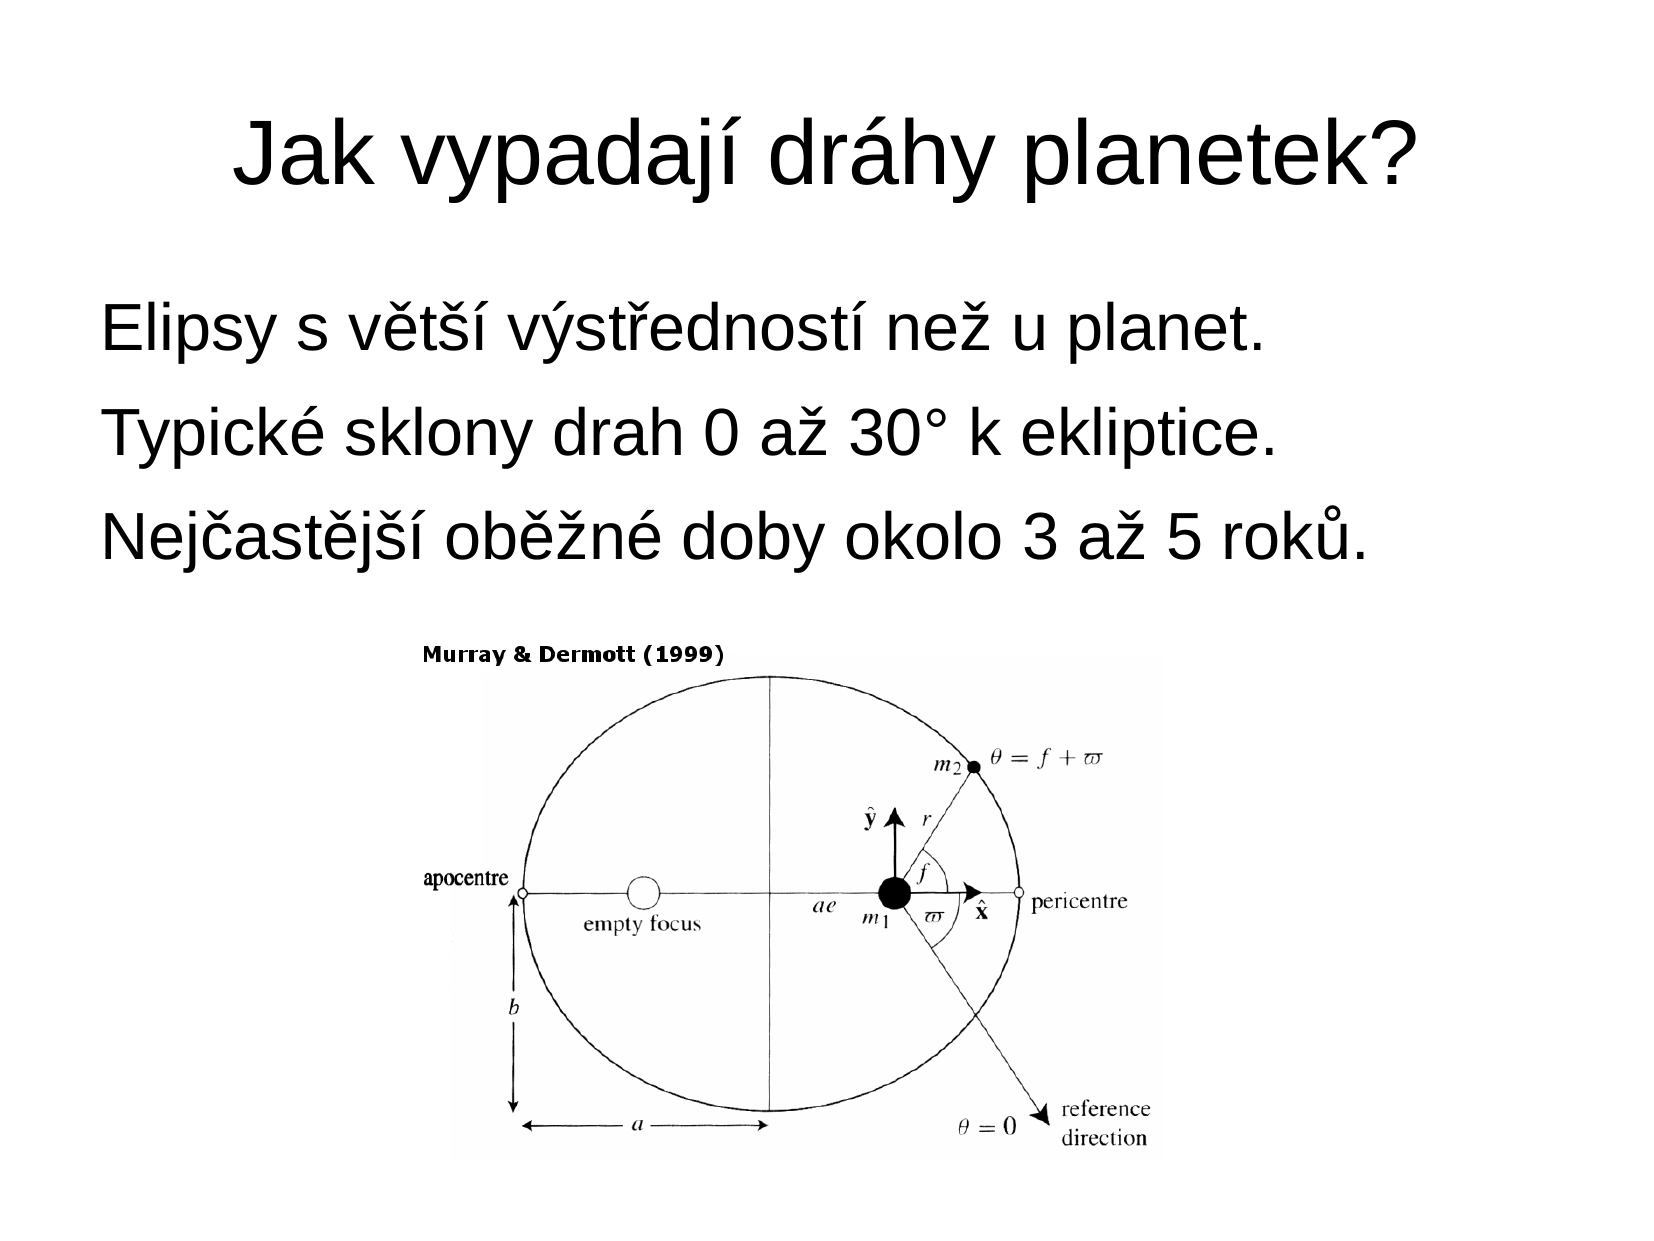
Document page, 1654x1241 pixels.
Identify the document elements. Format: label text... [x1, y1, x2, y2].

list Elipsy s větší výstředností než u planet. Typické sklony drah 0 až 30° k ekliptice. Nejčastější oběžné doby okolo 3 až 5 roků. [82, 290, 1571, 1094]
picture [412, 637, 1163, 1163]
title Jak vypadají dráhy planetek? [82, 56, 1571, 250]
